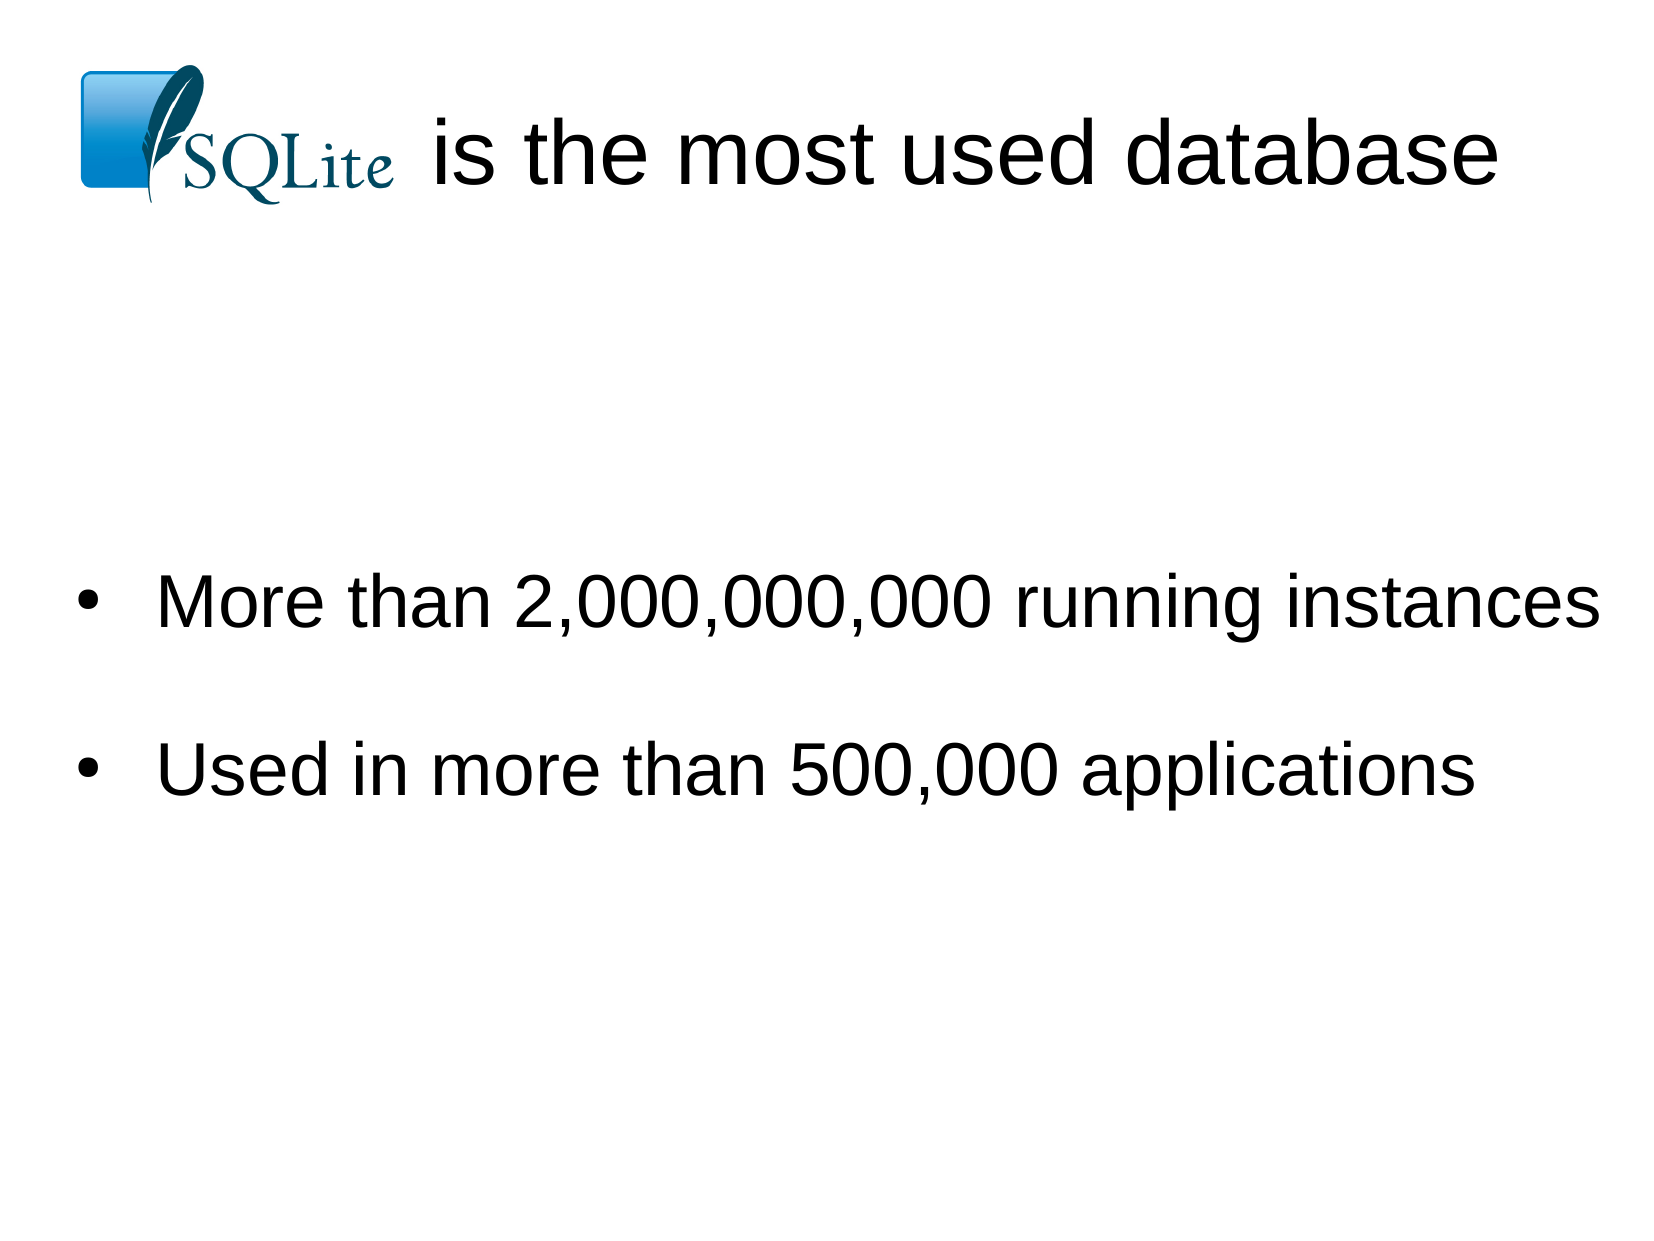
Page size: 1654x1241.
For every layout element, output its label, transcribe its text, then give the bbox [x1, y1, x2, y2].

text_box More than 2,000,000,000 running instances Used in more than 500,000 applications [60, 468, 1618, 742]
title is the most used database [82, 49, 1571, 257]
picture [75, 59, 399, 211]
